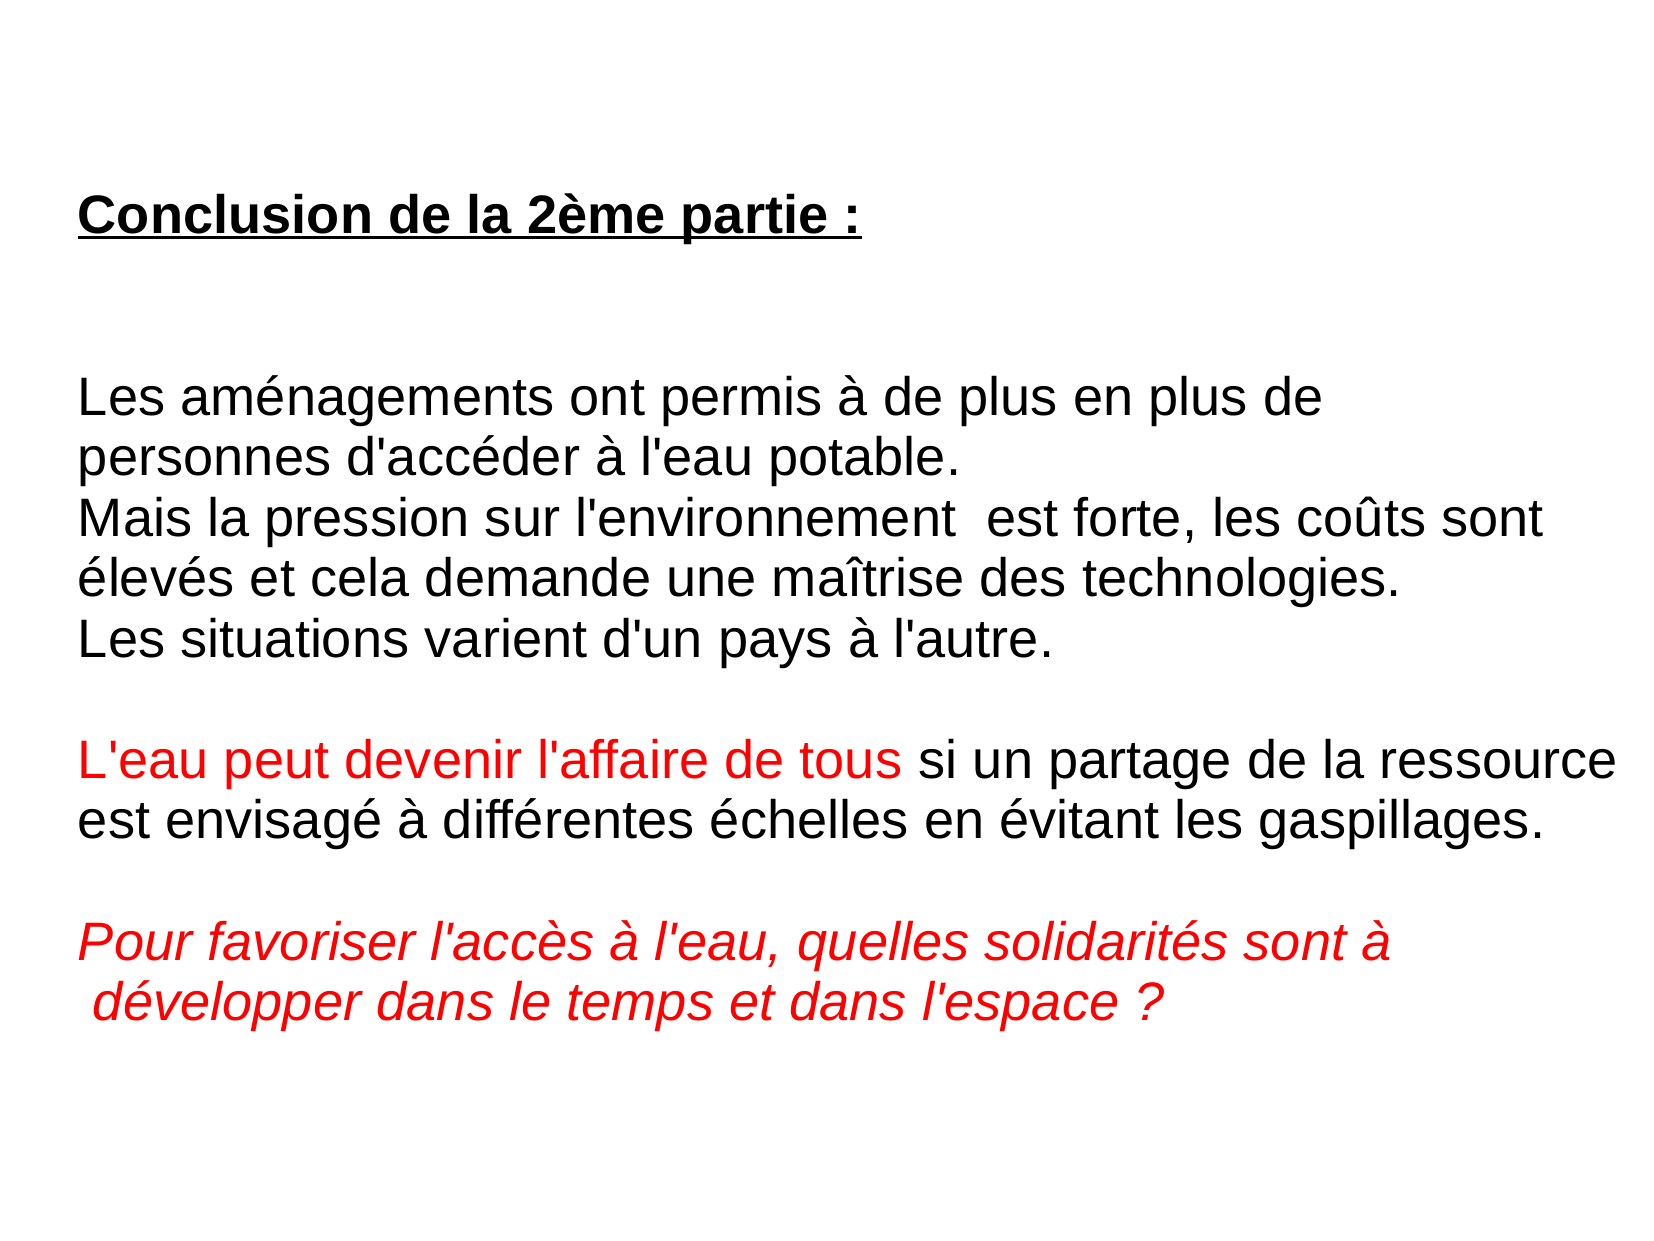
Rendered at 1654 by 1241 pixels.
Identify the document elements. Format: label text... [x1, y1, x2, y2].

text_box Conclusion de la 2ème partie : Les aménagements ont permis à de plus en plus de personnes d'accéder à l'eau potable. Mais la pression sur l'environnement est forte, les coûts sont élevés et cela demande une maîtrise des technologies. Les situations varient d'un pays à l'autre. L'eau peut devenir l'affaire de tous si un partage de la ressource est envisagé à différentes échelles en évitant les gaspillages. Pour favoriser l'accès à l'eau, quelles solidarités sont à développer dans le temps et dans l'espace ? [63, 177, 1649, 1040]
